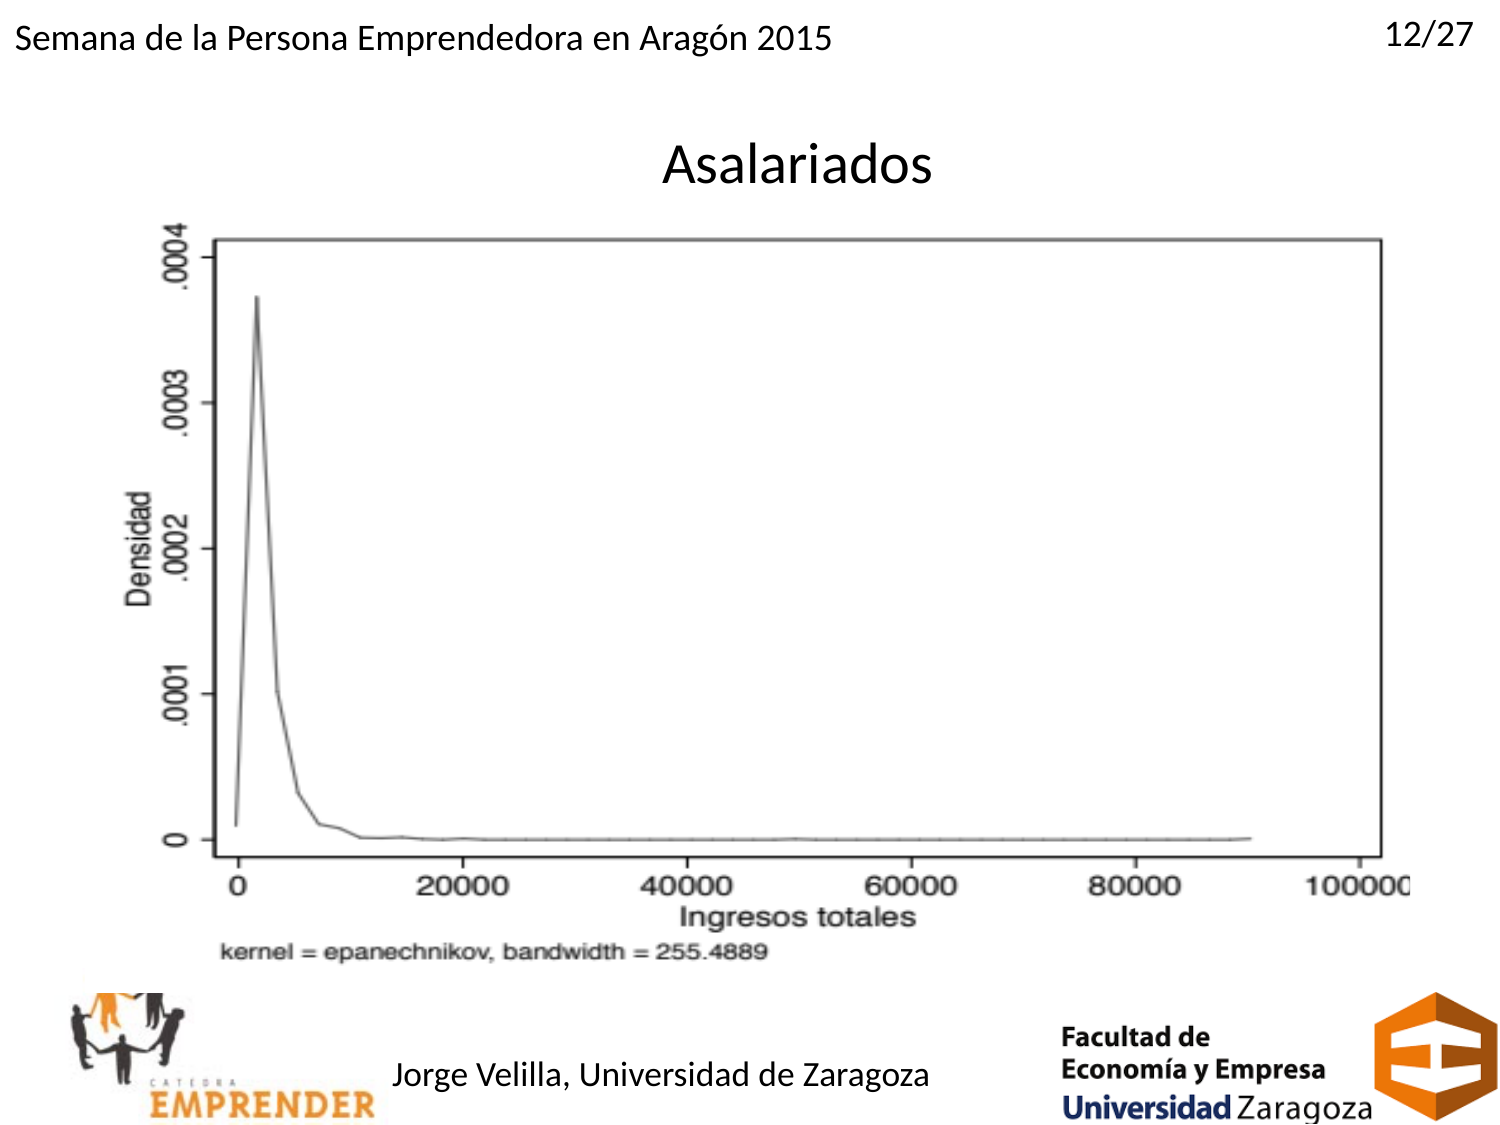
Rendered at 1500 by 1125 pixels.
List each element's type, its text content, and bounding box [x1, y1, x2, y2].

slide_number <número>/27 [1368, 1, 1500, 59]
text_box Semana de la Persona Emprendedora en Aragón 2015 [0, 5, 857, 66]
text_box Asalariados [647, 117, 951, 203]
text_box Jorge Velilla, Universidad de Zaragoza [377, 1043, 946, 1101]
picture [0, 203, 1500, 1125]
